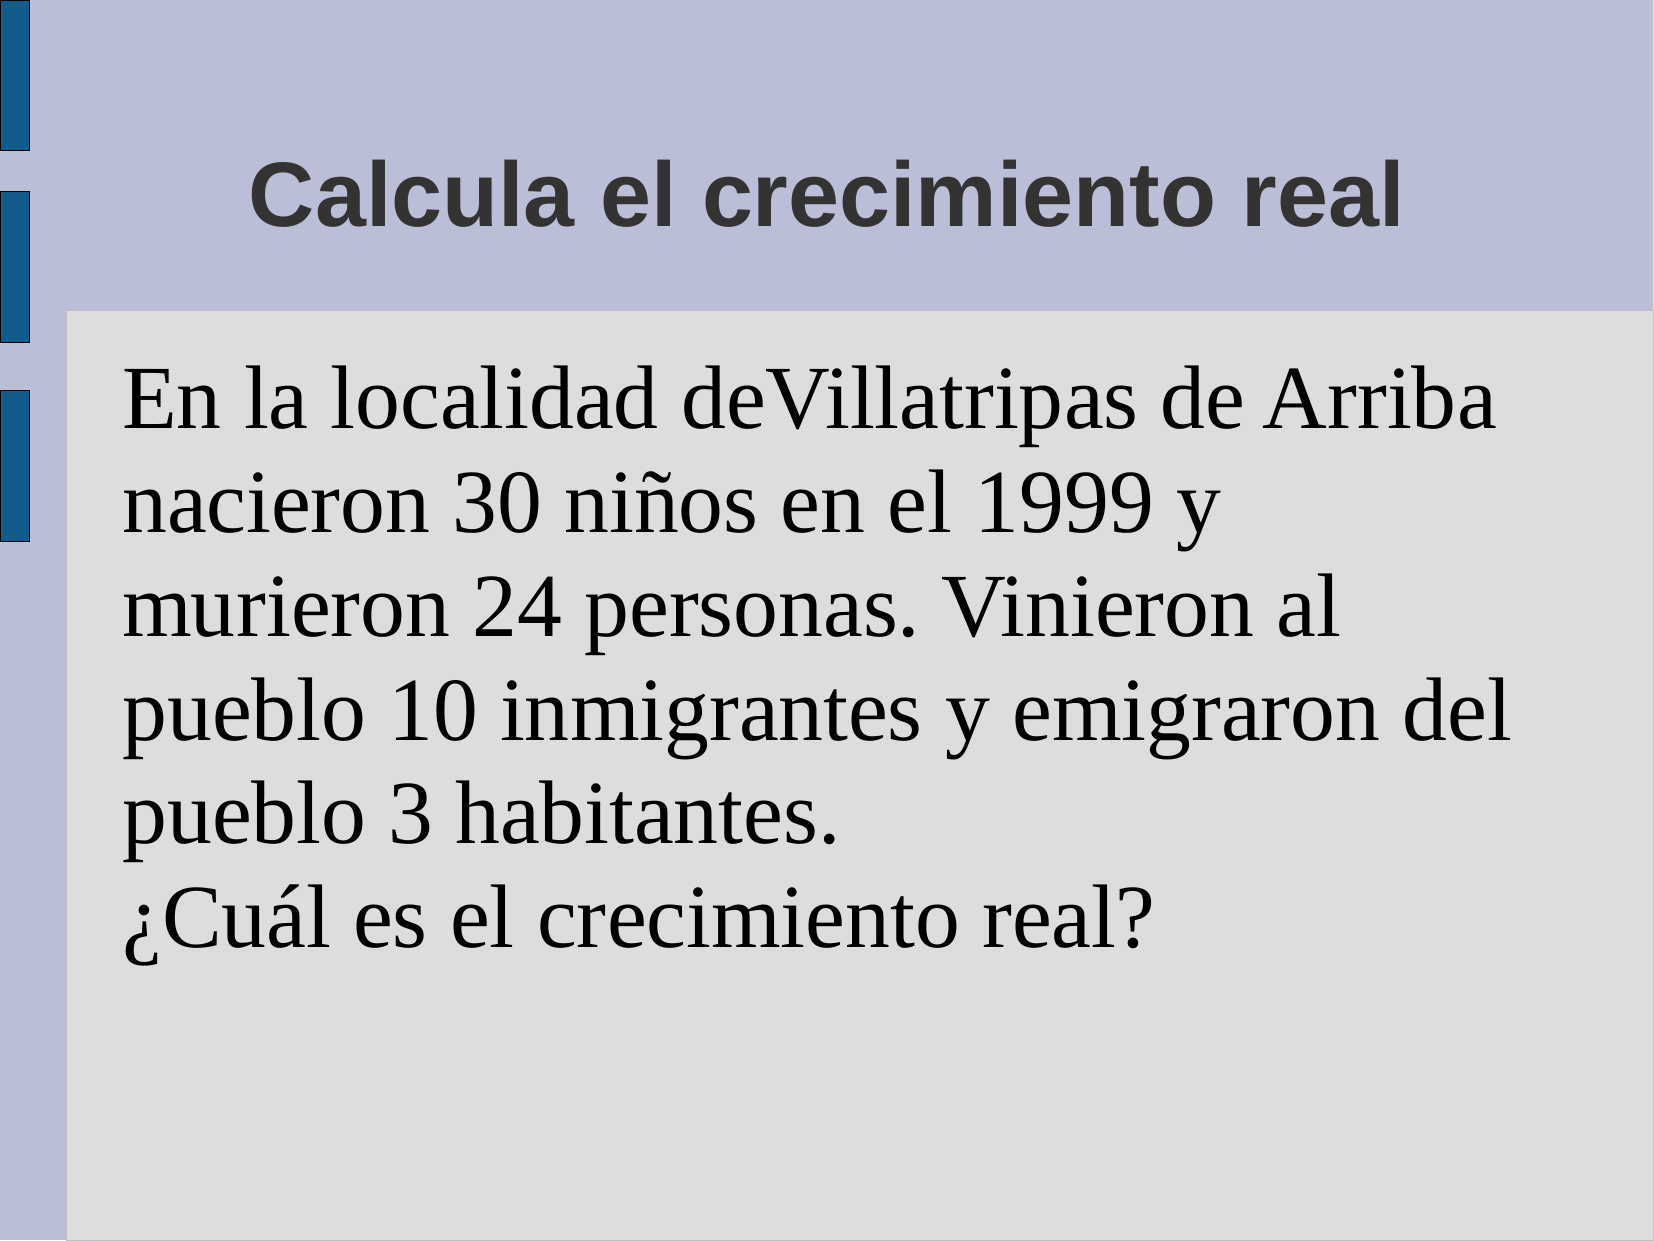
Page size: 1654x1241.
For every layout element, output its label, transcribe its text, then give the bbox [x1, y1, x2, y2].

title Calcula el crecimiento real [121, 91, 1534, 299]
chart [121, 344, 1534, 1127]
